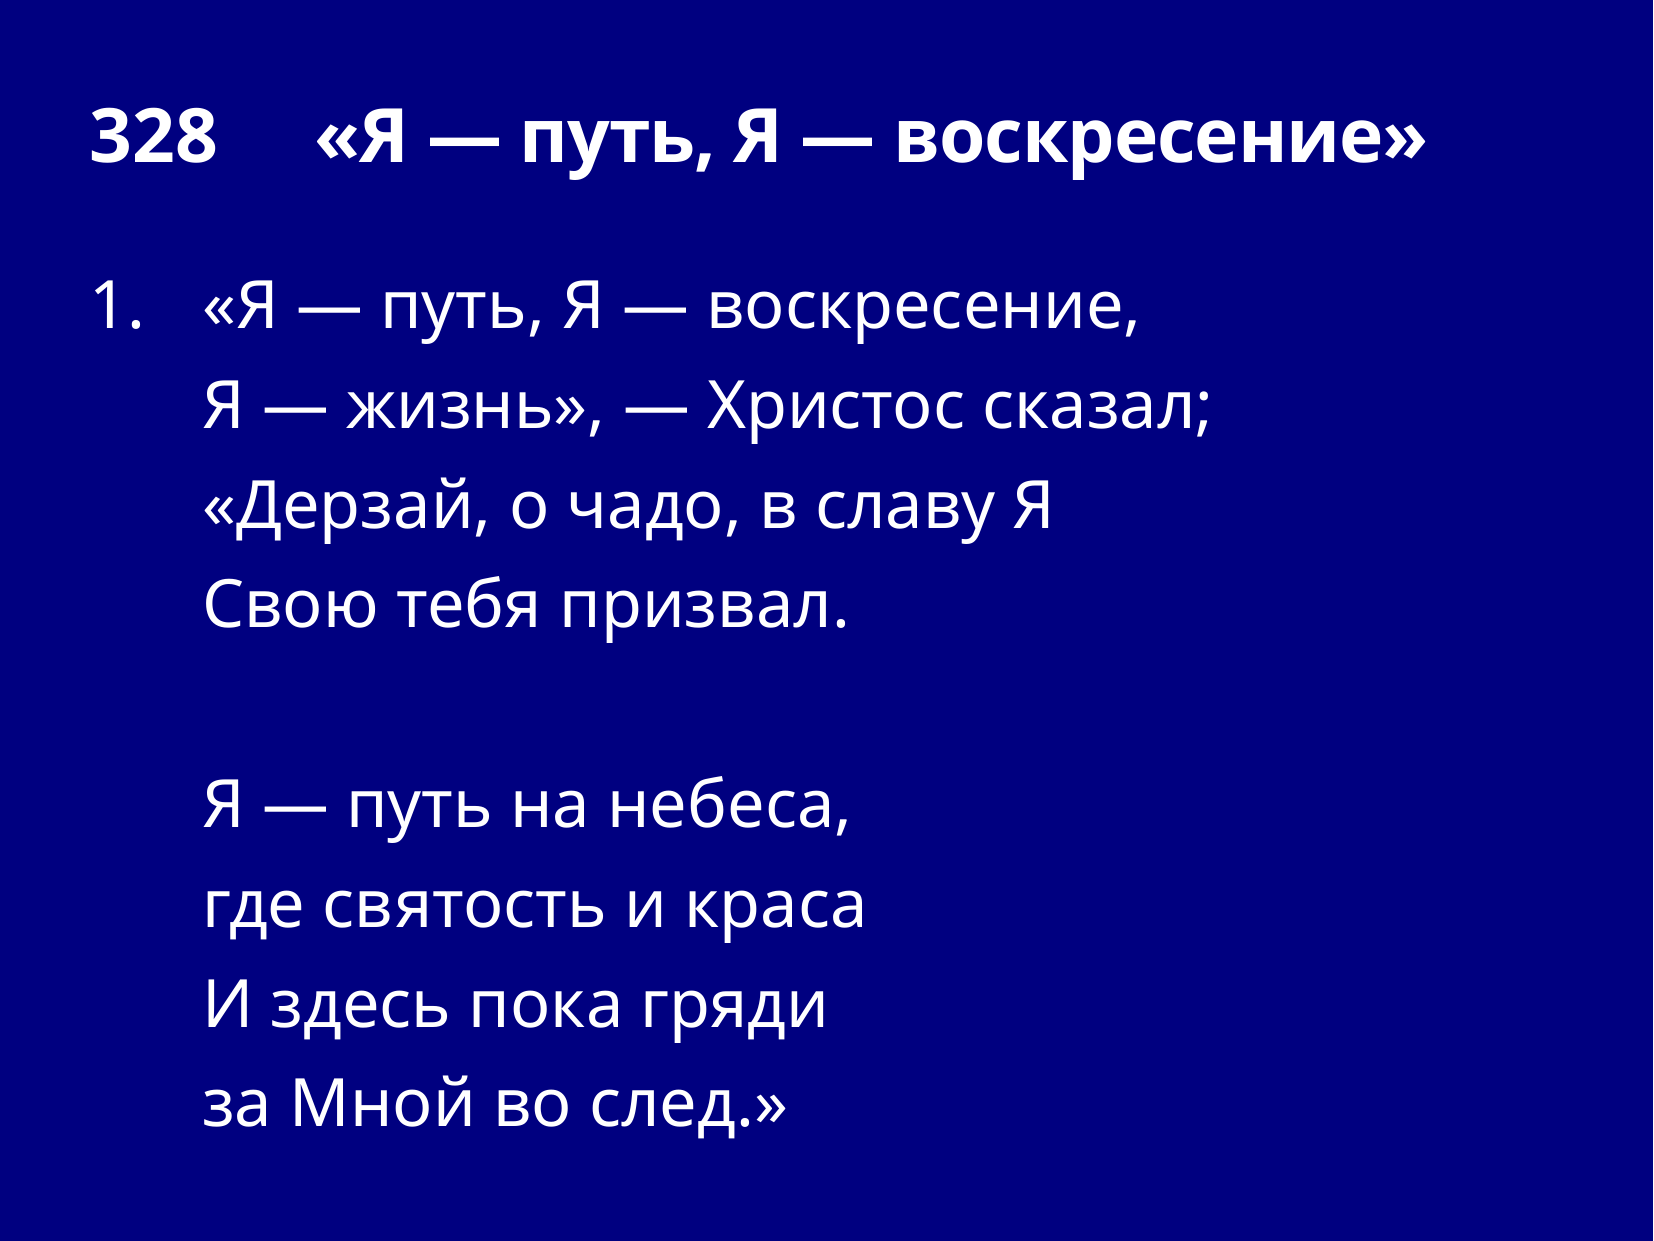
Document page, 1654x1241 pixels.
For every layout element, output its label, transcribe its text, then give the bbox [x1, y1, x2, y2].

text_box 1. «Я — путь, Я — воскресение, Я — жизнь», — Христос сказал; «Дерзай, о чадо, в славу Я Свою тебя призвал. Я — путь на небеса, где святость и краса И здесь пока гряди за Мной во след.» [75, 188, 1576, 1163]
text_box 328 «Я — путь, Я — воскресение» [75, 75, 1653, 188]
